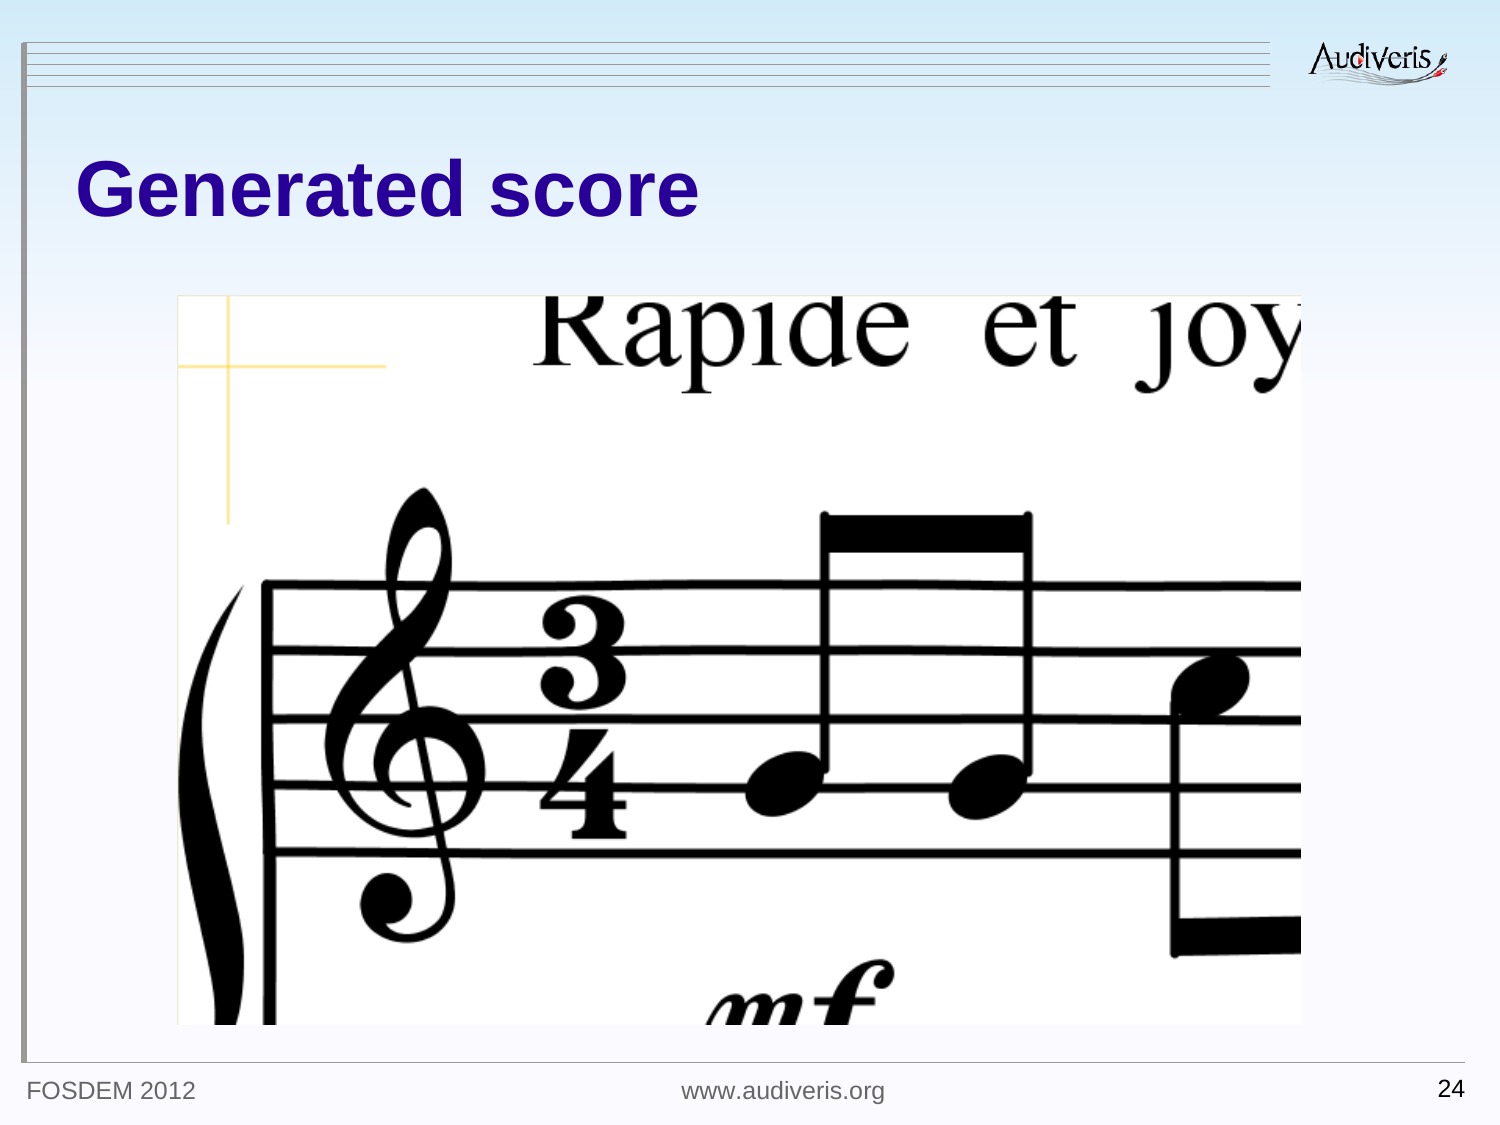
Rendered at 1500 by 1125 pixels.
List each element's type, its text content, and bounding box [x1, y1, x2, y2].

picture [177, 295, 1301, 1025]
picture [1306, 29, 1447, 89]
title Generated score [75, 122, 1437, 271]
